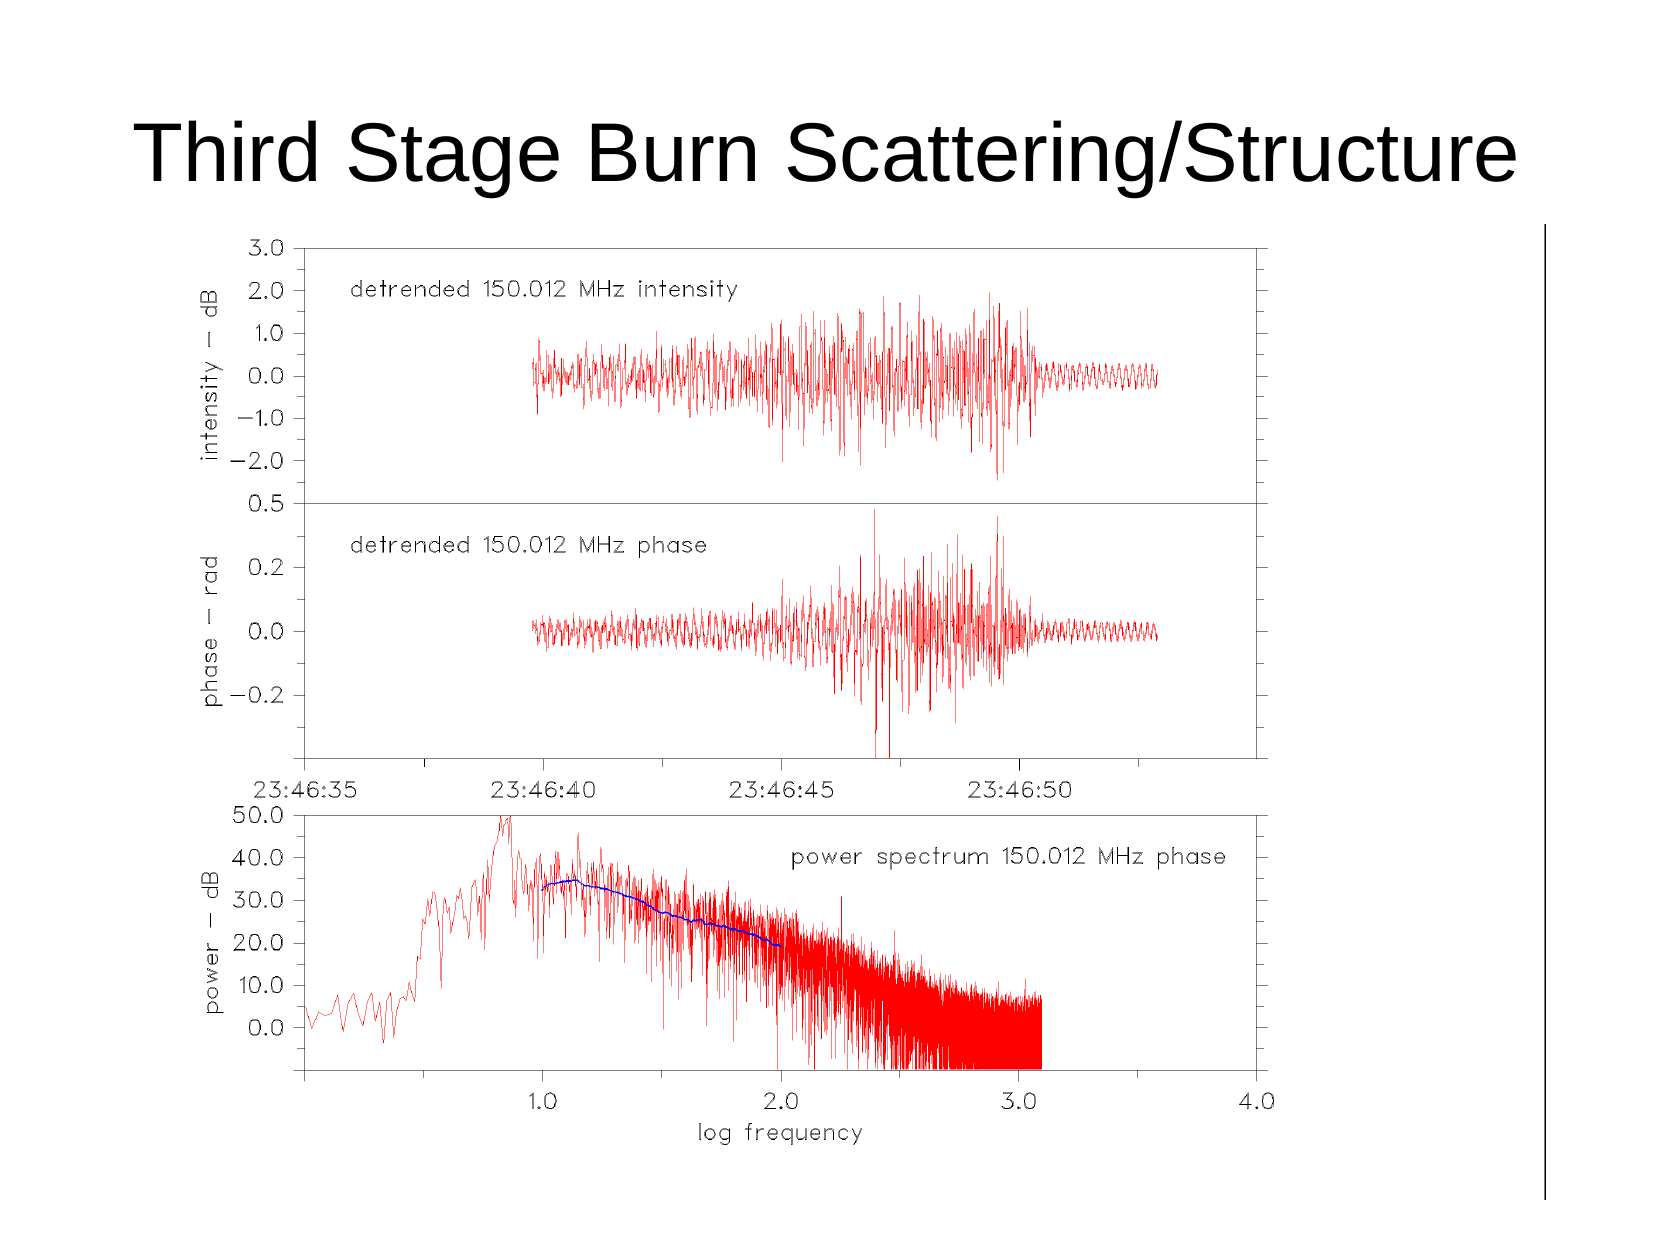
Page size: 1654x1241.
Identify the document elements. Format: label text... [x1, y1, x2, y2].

picture [165, 224, 1546, 1201]
title Third Stage Burn Scattering/Structure [82, 56, 1571, 250]
